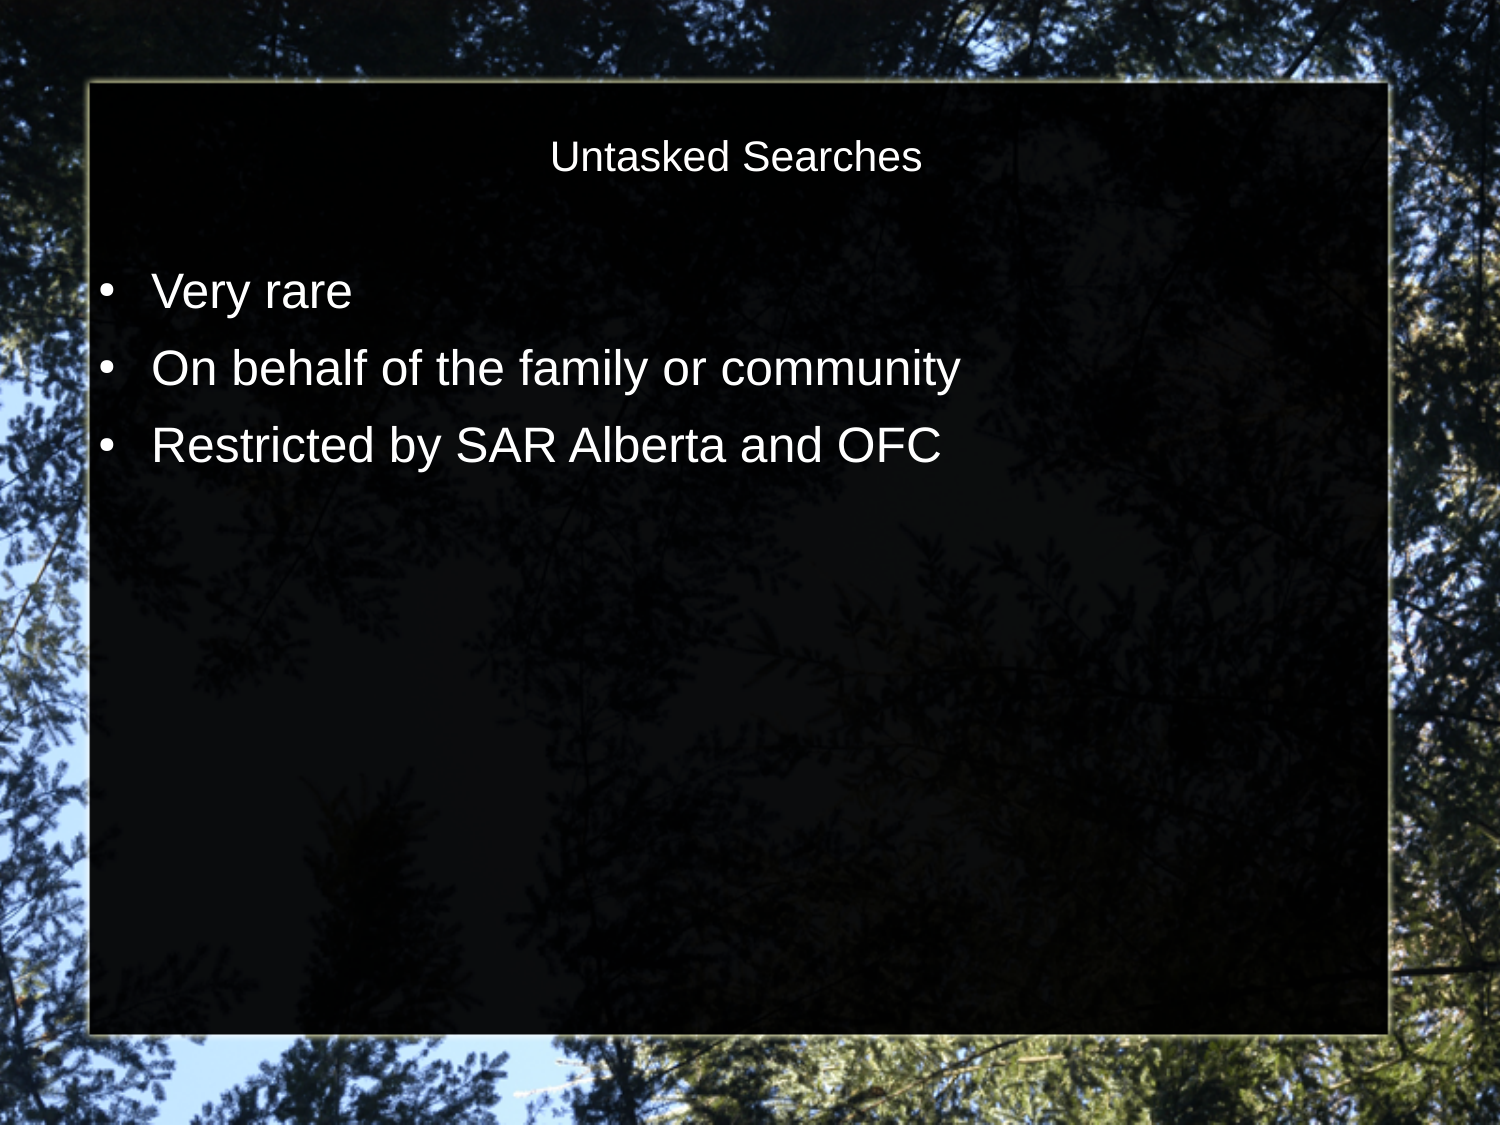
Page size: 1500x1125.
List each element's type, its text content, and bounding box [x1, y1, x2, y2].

title Untasked Searches [80, 80, 1393, 233]
list Very rare On behalf of the family or community Restricted by SAR Alberta and OFC [80, 263, 1393, 916]
picture [0, 0, 1500, 1125]
